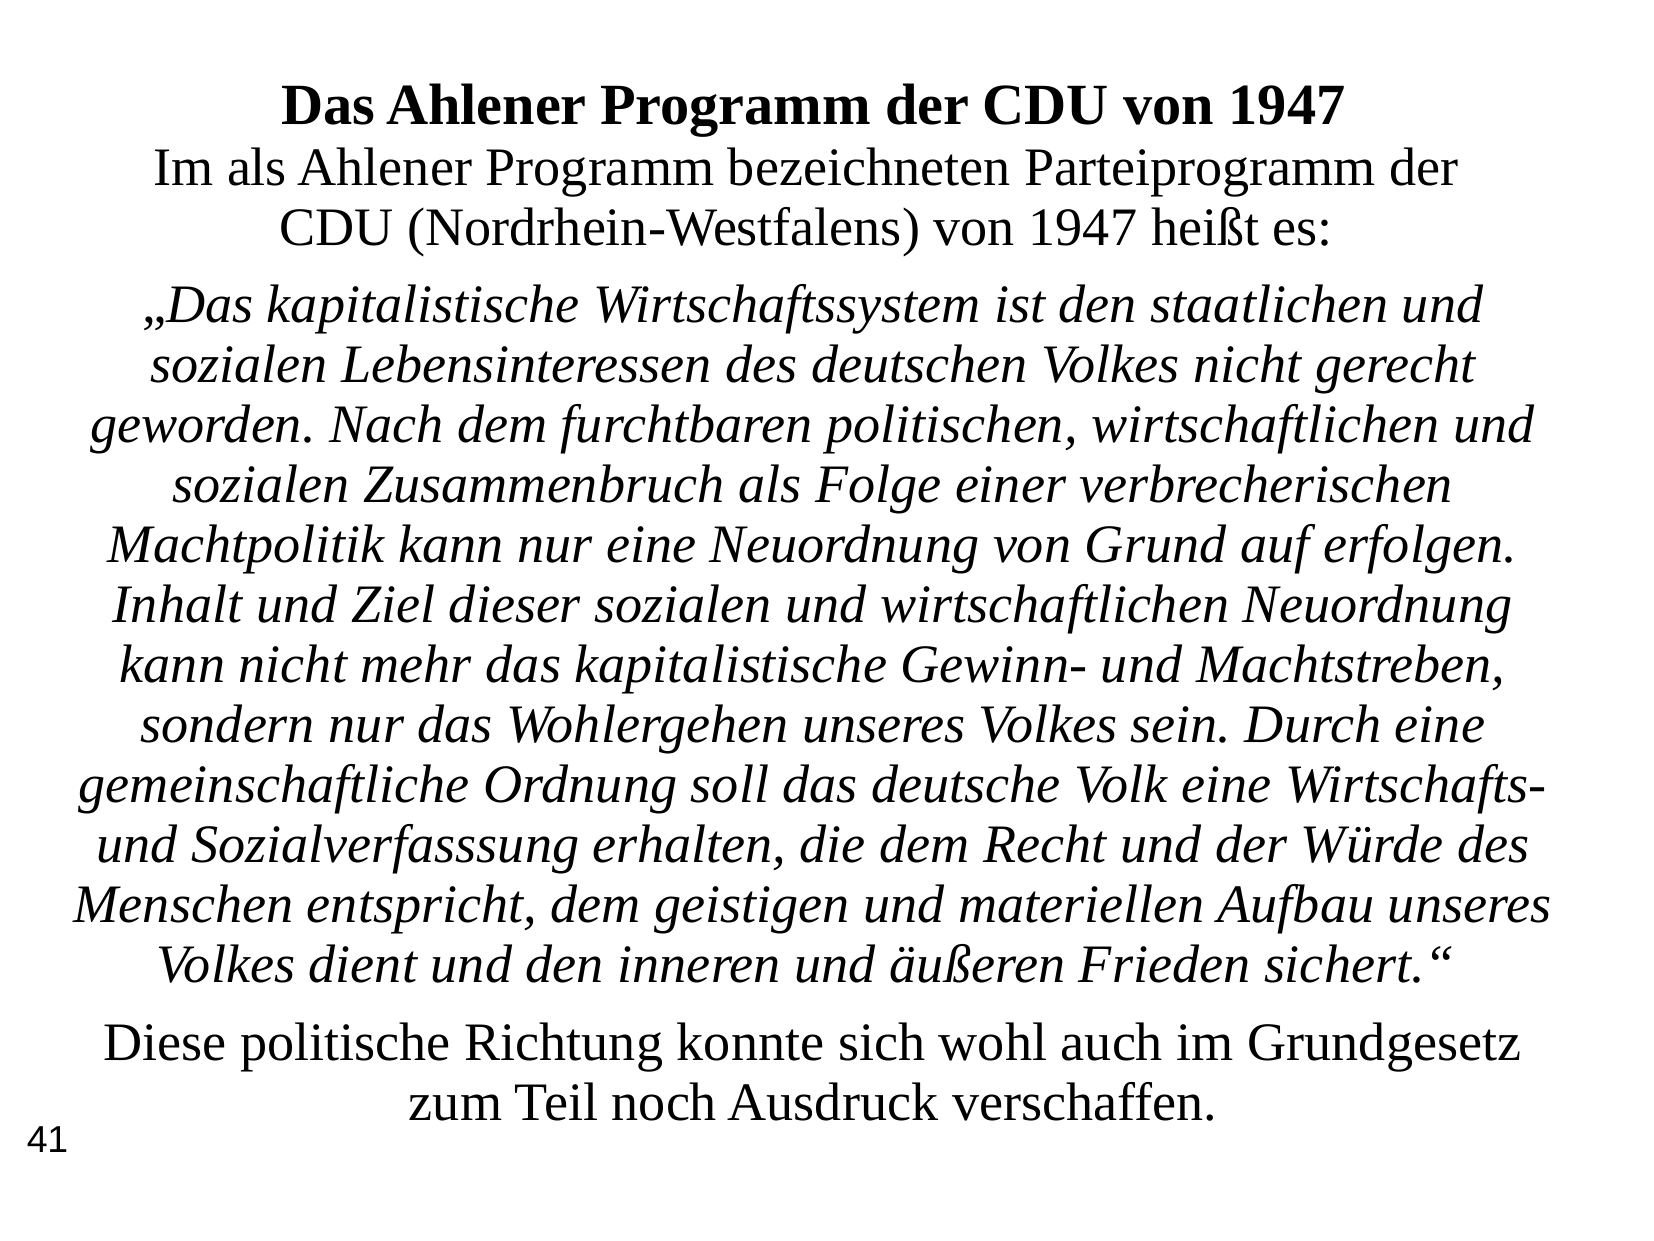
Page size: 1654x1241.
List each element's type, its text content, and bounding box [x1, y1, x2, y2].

text_box <Nummer> [12, 1111, 230, 1182]
text_box Das Ahlener Programm der CDU von 1947 Im als Ahlener Programm bezeichneten Parteiprogramm der CDU (Nordrhein-Westfalens) von 1947 heißt es: „Das kapitalistische Wirtschaftssystem ist den staatlichen und sozialen Lebensinteressen des deutschen Volkes nicht gerecht geworden. Nach dem furchtbaren politischen, wirtschaftlichen und sozialen Zusammenbruch als Folge einer verbrecherischen Machtpolitik kann nur eine Neuordnung von Grund auf erfolgen. Inhalt und Ziel dieser sozialen und wirtschaftlichen Neuordnung kann nicht mehr das kapitalistische Gewinn- und Machtstreben, sondern nur das Wohlergehen unseres Volkes sein. Durch eine gemeinschaftliche Ordnung soll das deutsche Volk eine Wirtschafts- und Sozialverfasssung erhalten, die dem Recht und der Würde des Menschen entspricht, dem geistigen und materiellen Aufbau unseres Volkes dient und den inneren und äußeren Frieden sichert.“ Diese politische Richtung konnte sich wohl auch im Grundgesetz zum Teil noch Ausdruck verschaffen. [59, 64, 1595, 1140]
